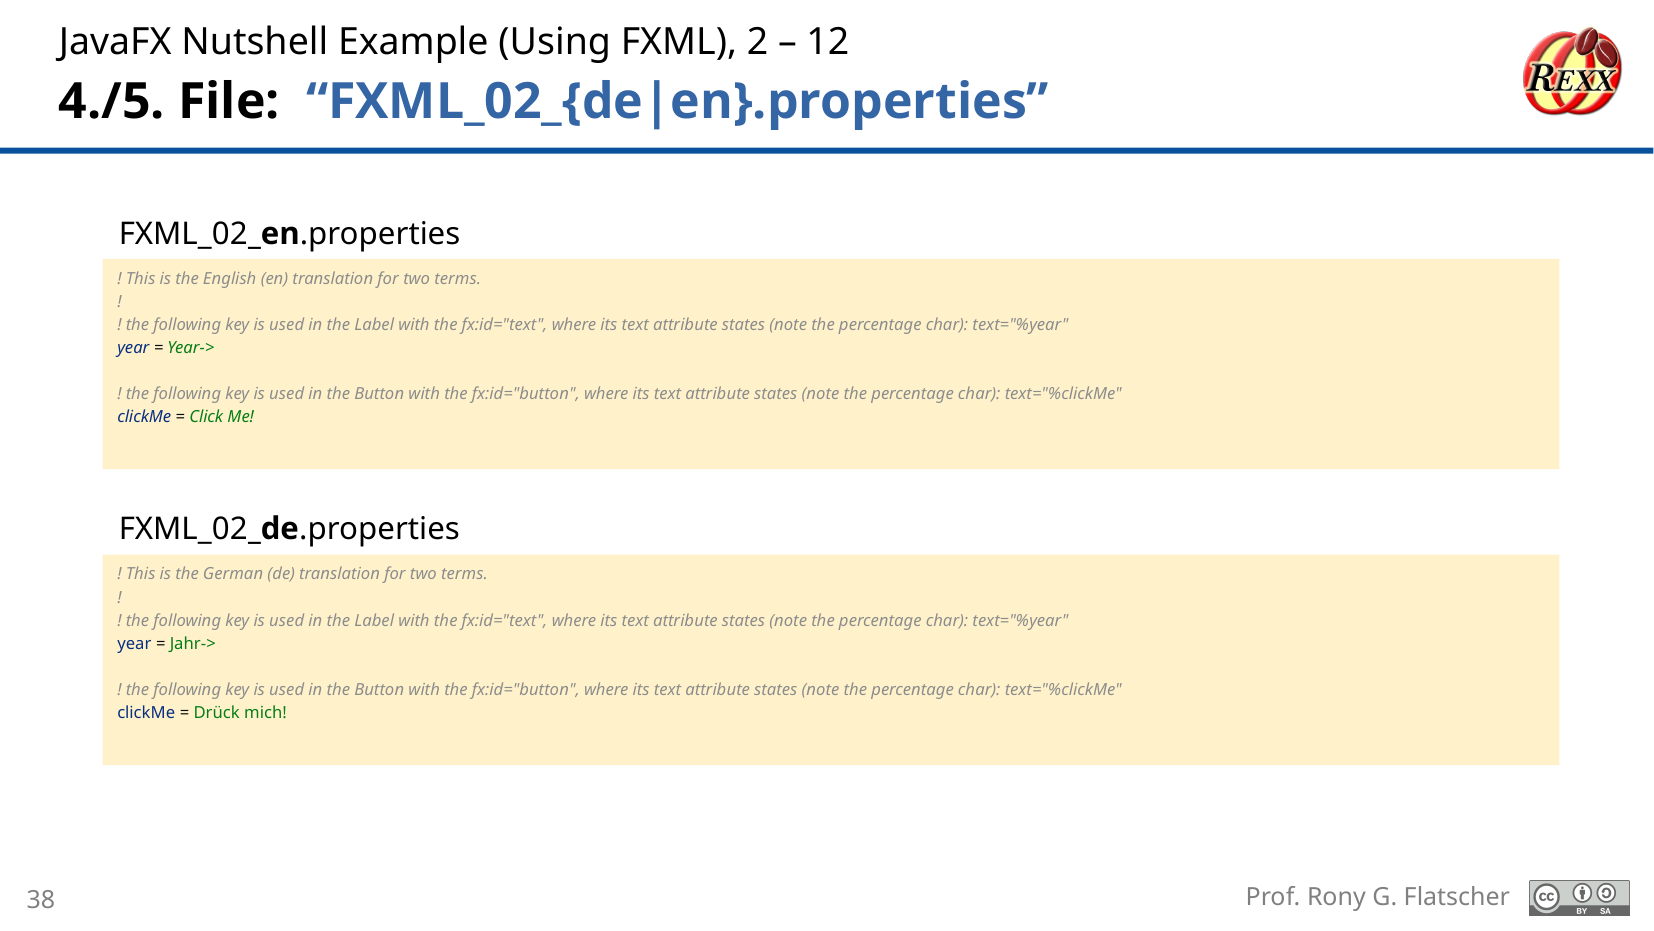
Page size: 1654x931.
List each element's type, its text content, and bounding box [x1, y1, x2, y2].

text_box FXML_02_en.properties [103, 203, 635, 259]
text_box FXML_02_de.properties [104, 498, 635, 555]
text_box ! This is the German (de) translation for two terms. ! ! the following key is used in the Label with the fx:id="text", where its text attribute states (note the percentage char): text="%year" year = Jahr-> ! the following key is used in the Button with the fx:id="button", where its text attribute states (note the percentage char): text="%clickMe" clickMe = Drück mich! [102, 554, 1560, 766]
title JavaFX Nutshell Example (Using FXML), 2 – 12 4./5. File: “FXML_02_{de|en}.properties” [0, 0, 1625, 148]
text_box ! This is the English (en) translation for two terms. ! ! the following key is used in the Label with the fx:id="text", where its text attribute states (note the percentage char): text="%year" year = Year-> ! the following key is used in the Button with the fx:id="button", where its text attribute states (note the percentage char): text="%clickMe" clickMe = Click Me! [102, 258, 1560, 470]
